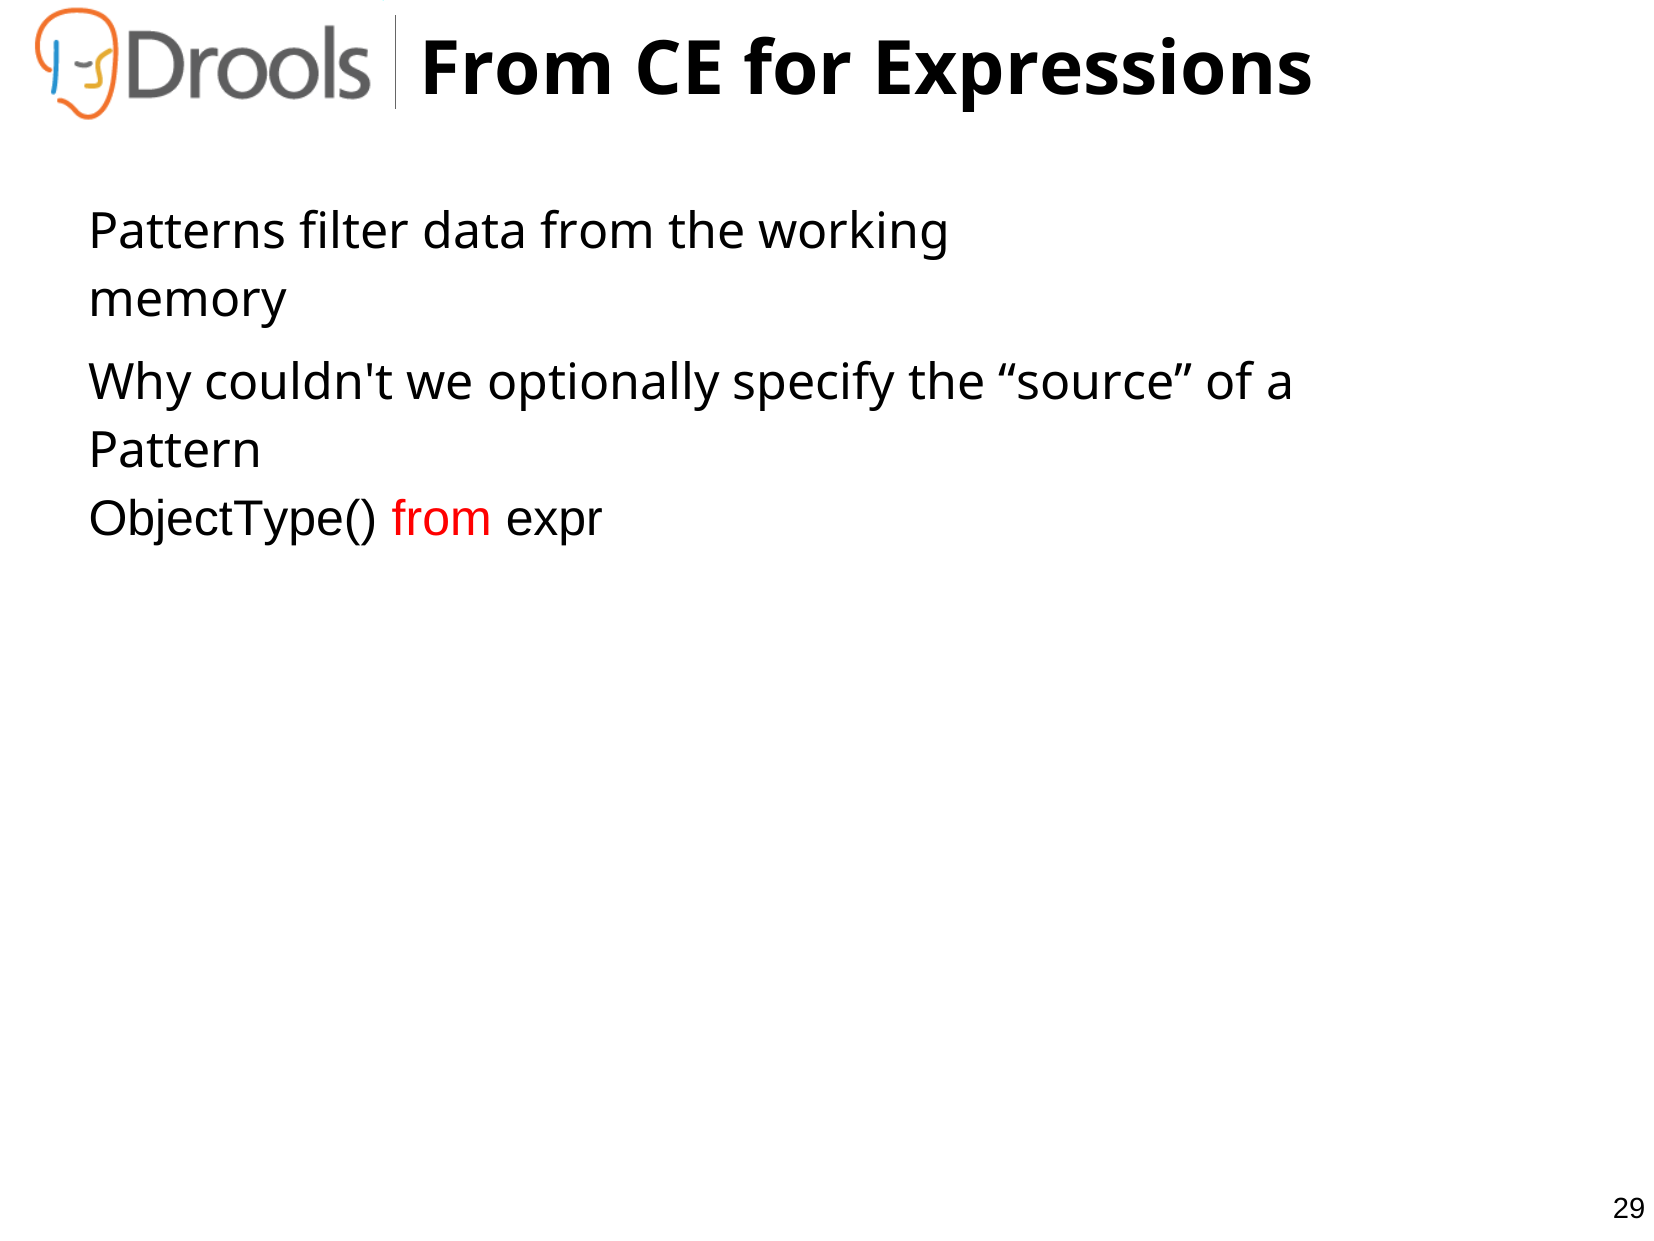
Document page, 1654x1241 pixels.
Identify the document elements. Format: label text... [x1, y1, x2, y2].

text_box Patterns filter data from the working memory [88, 194, 1123, 251]
title From CE for Expressions [419, 12, 1630, 119]
text_box ObjectType() from expr [88, 490, 768, 547]
text_box Why couldn't we optionally specify the “source” of a Pattern [88, 345, 1447, 402]
picture [29, 0, 384, 126]
